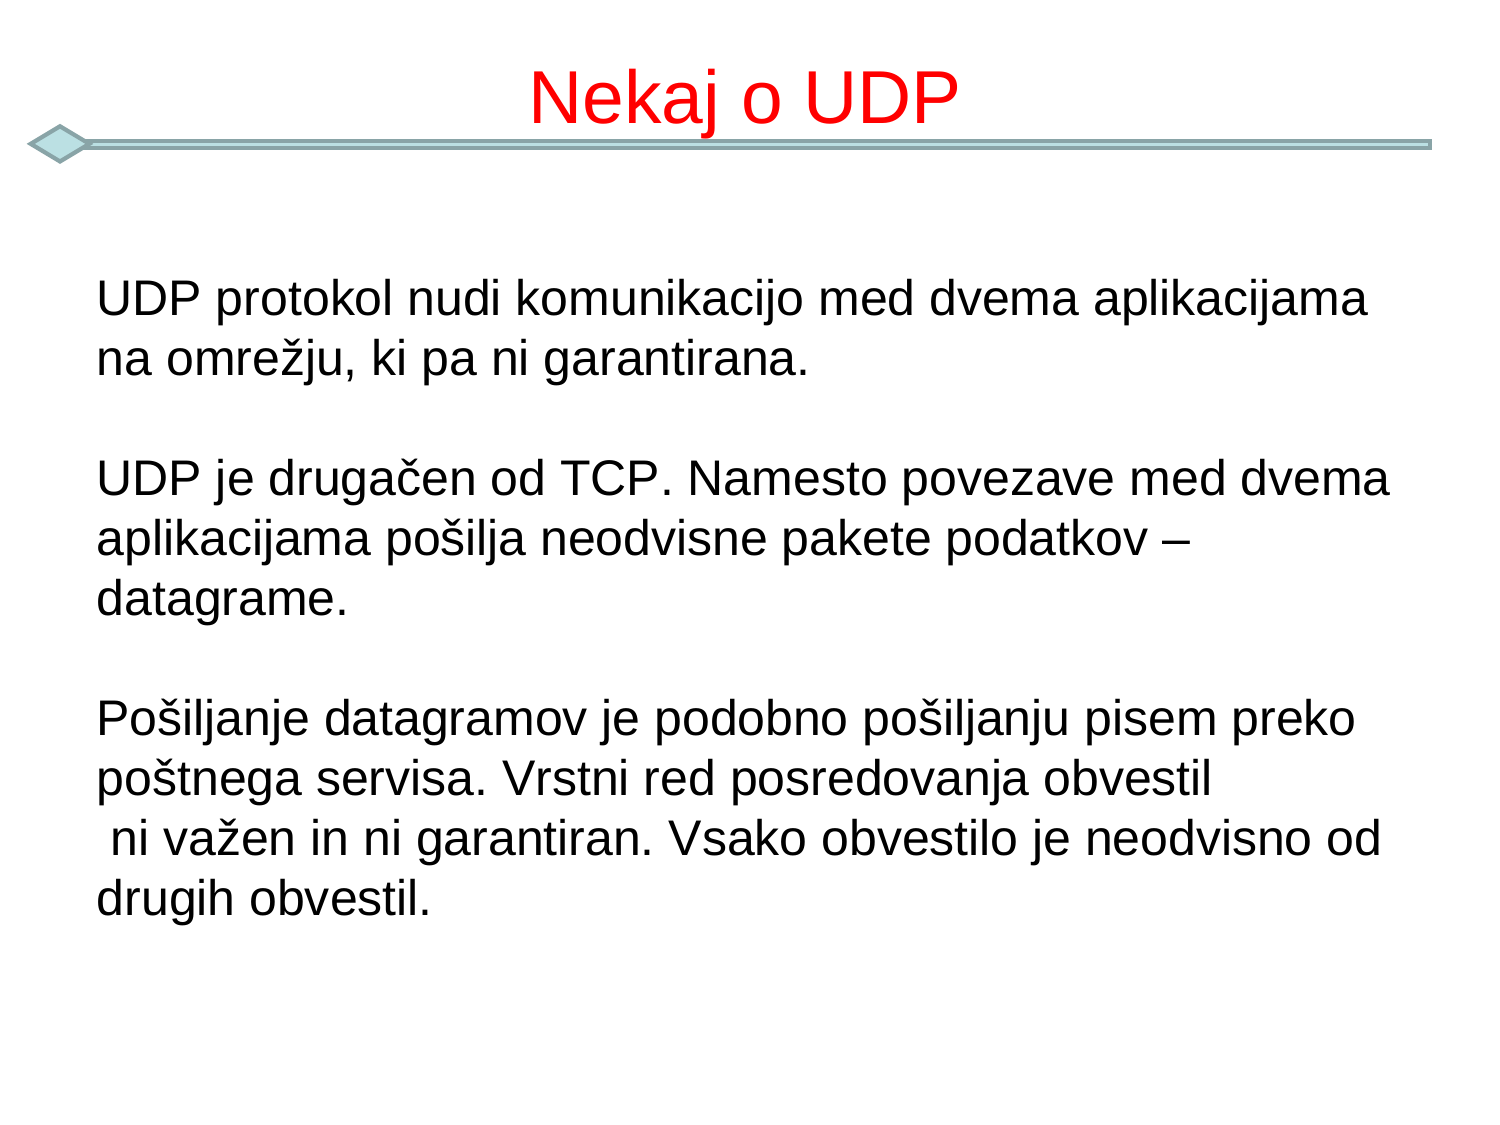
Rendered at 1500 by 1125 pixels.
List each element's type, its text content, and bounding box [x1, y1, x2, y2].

text_box UDP protokol nudi komunikacijo med dvema aplikacijama na omrežju, ki pa ni garantirana. UDP je drugačen od TCP. Namesto povezave med dvema aplikacijama pošilja neodvisne pakete podatkov – datagrame. Pošiljanje datagramov je podobno pošiljanju pisem preko poštnega servisa. Vrstni red posredovanja obvestil ni važen in ni garantiran. Vsako obvestilo je neodvisno od drugih obvestil. [82, 257, 1419, 994]
title Nekaj o UDP [70, 0, 1421, 188]
